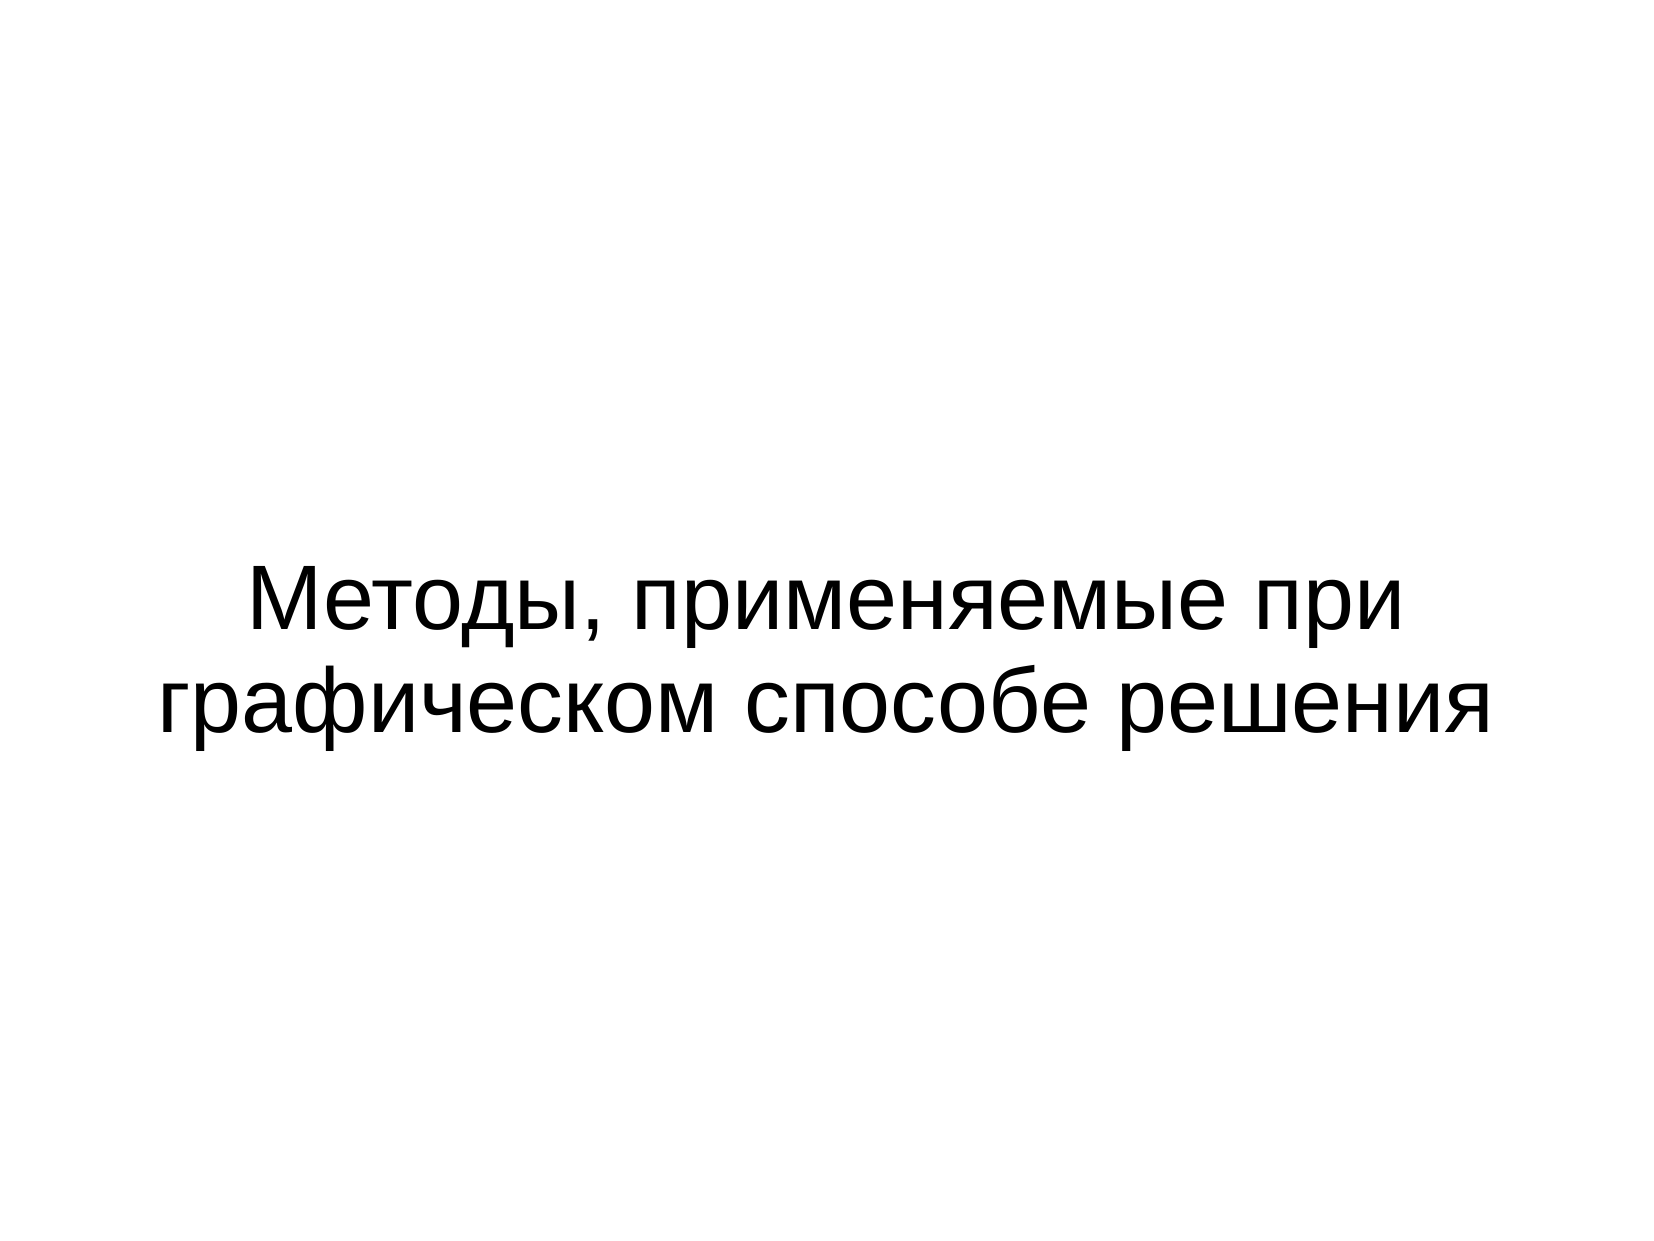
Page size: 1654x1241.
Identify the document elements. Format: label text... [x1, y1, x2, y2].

title Методы, применяемые при графическом способе решения [29, 501, 1625, 798]
